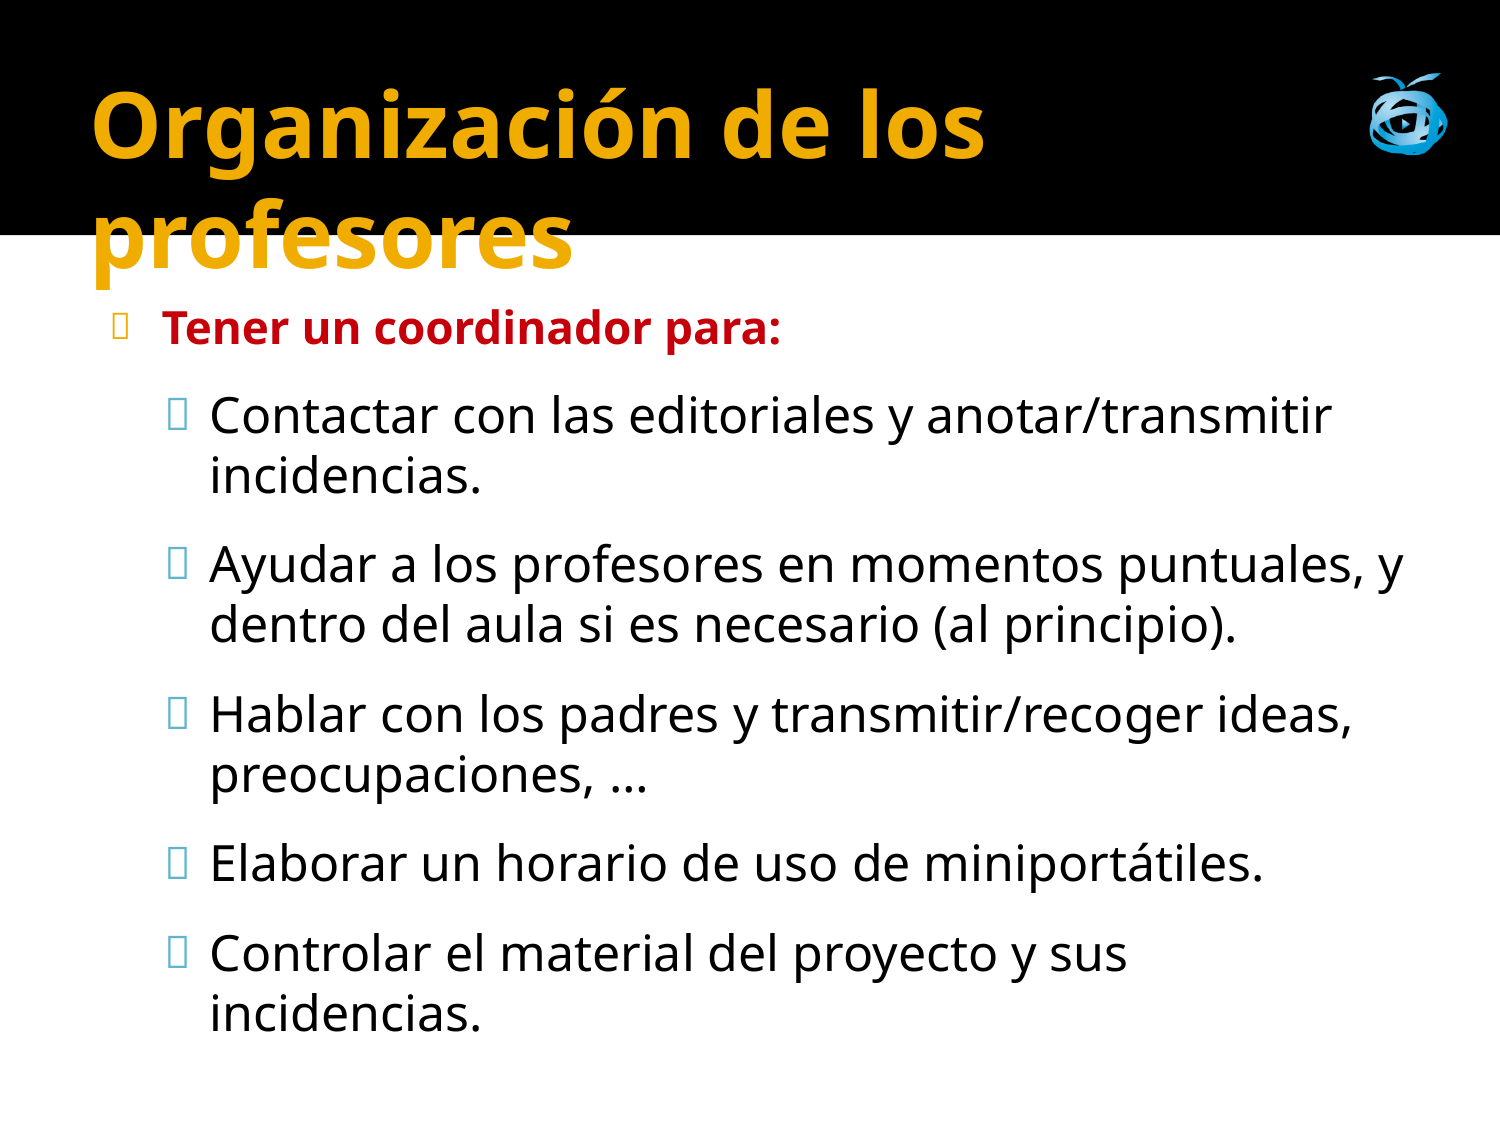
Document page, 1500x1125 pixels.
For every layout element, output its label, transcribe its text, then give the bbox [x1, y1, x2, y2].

picture [1352, 54, 1459, 173]
title Organización de los profesores [75, 59, 1359, 231]
list Tener un coordinador para: Contactar con las editoriales y anotar/transmitir incidencias. Ayudar a los profesores en momentos puntuales, y dentro del aula si es necesario (al principio). Hablar con los padres y transmitir/recoger ideas, preocupaciones, … Elaborar un horario de uso de miniportátiles. Controlar el material del proyecto y sus incidencias. [75, 291, 1425, 1050]
